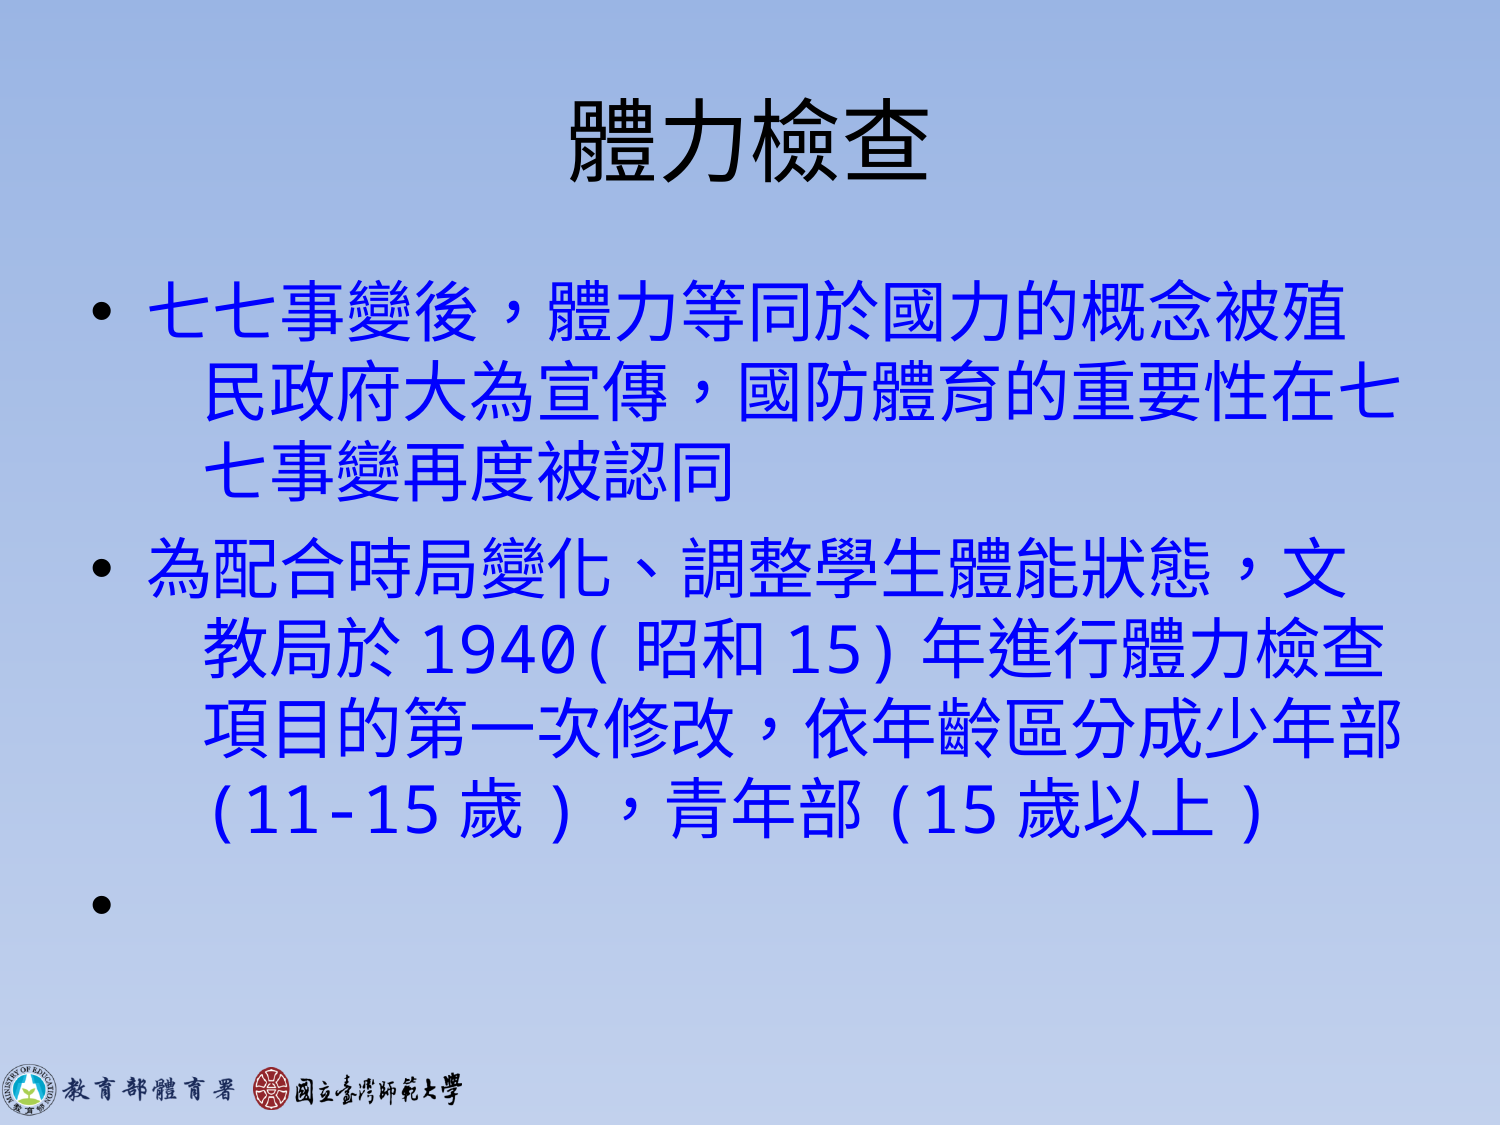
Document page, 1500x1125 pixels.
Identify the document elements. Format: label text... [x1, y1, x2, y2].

title 體力檢查 [75, 45, 1426, 233]
list 七七事變後，體力等同於國力的概念被殖民政府大為宣傳，國防體育的重要性在七七事變再度被認同 為配合時局變化、調整學生體能狀態，文教局於1940(昭和15)年進行體力檢查項目的第一次修改，依年齡區分成少年部(11-15歲)，青年部(15歲以上) [75, 262, 1426, 1005]
